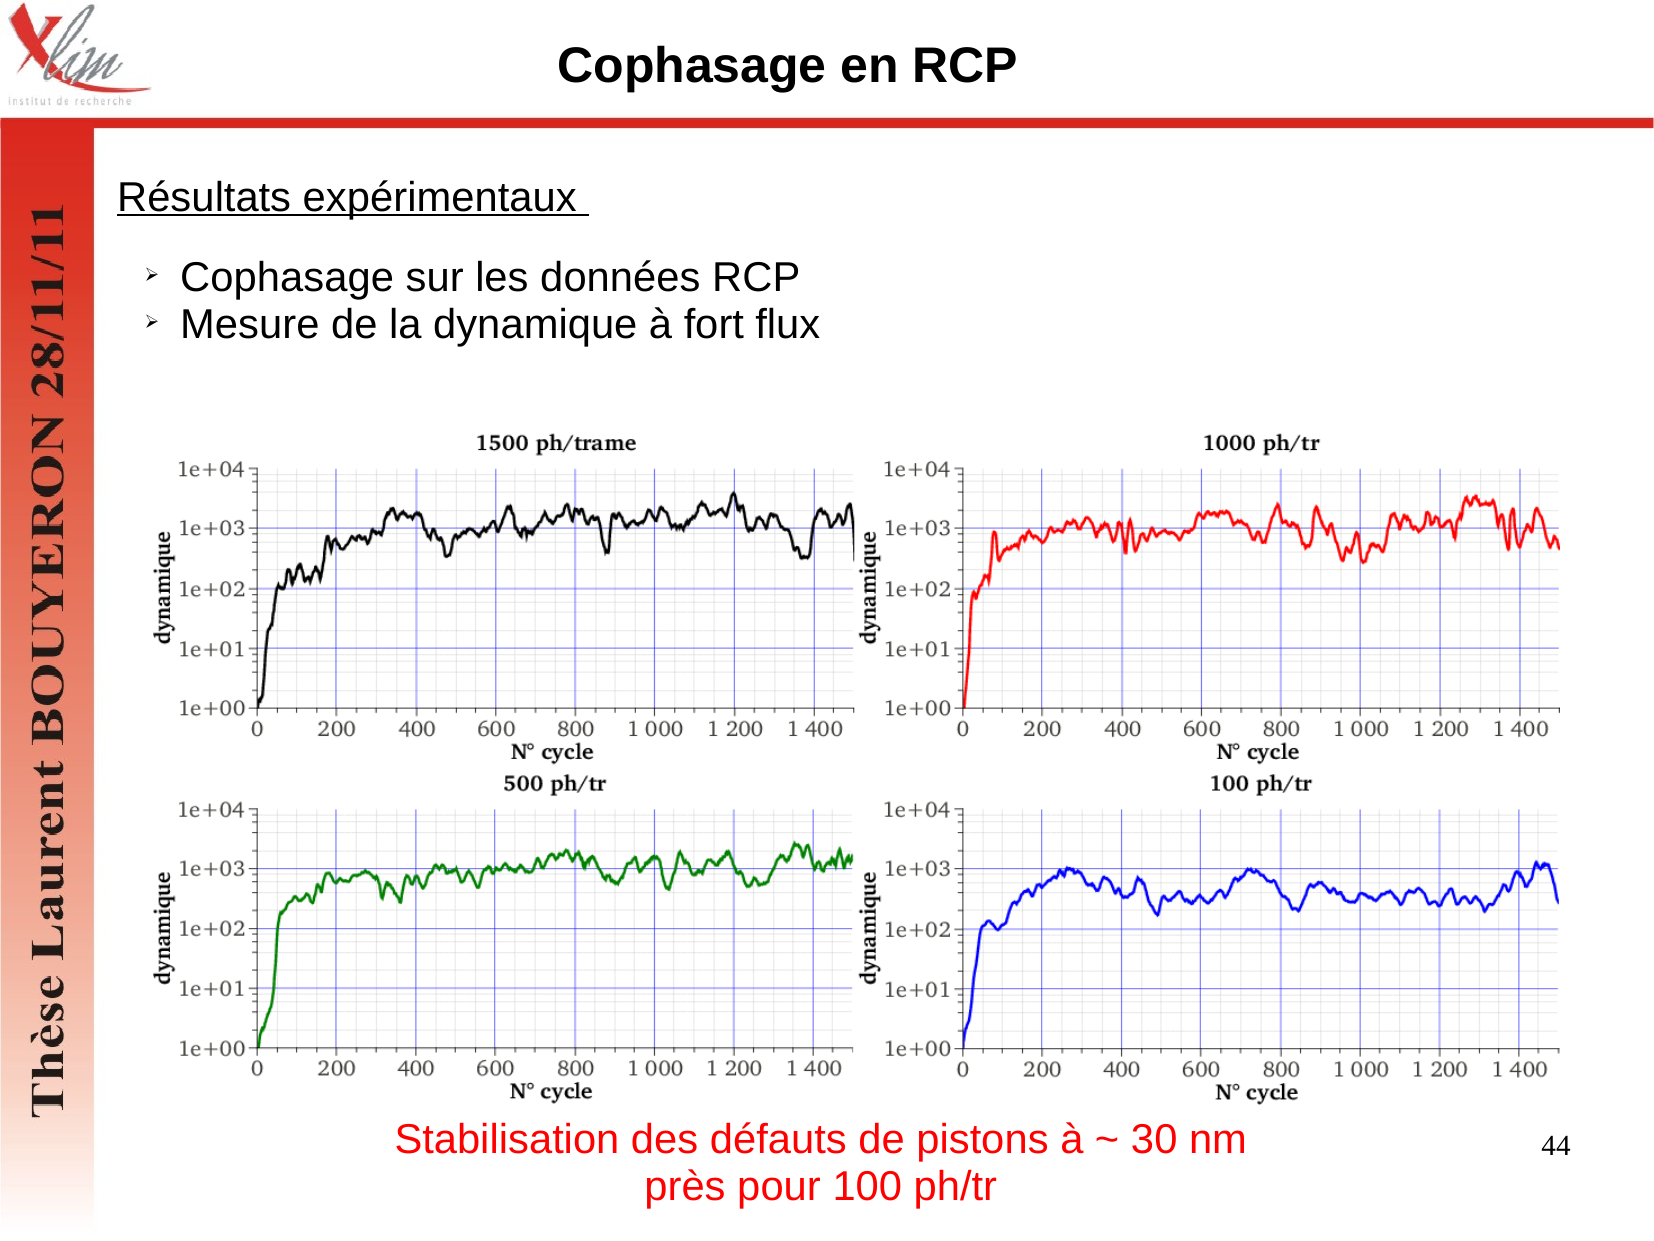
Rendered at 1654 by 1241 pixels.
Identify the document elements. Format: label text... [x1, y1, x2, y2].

picture [0, 0, 1654, 1241]
text_box Cophasage en RCP [503, 9, 1073, 117]
text_box Résultats expérimentaux [102, 141, 1028, 249]
text_box Cophasage sur les données RCP Mesure de la dynamique à fort flux [129, 246, 934, 355]
text_box Stabilisation des défauts de pistons à ~ 30 nm près pour 100 ph/tr [354, 1108, 1288, 1217]
